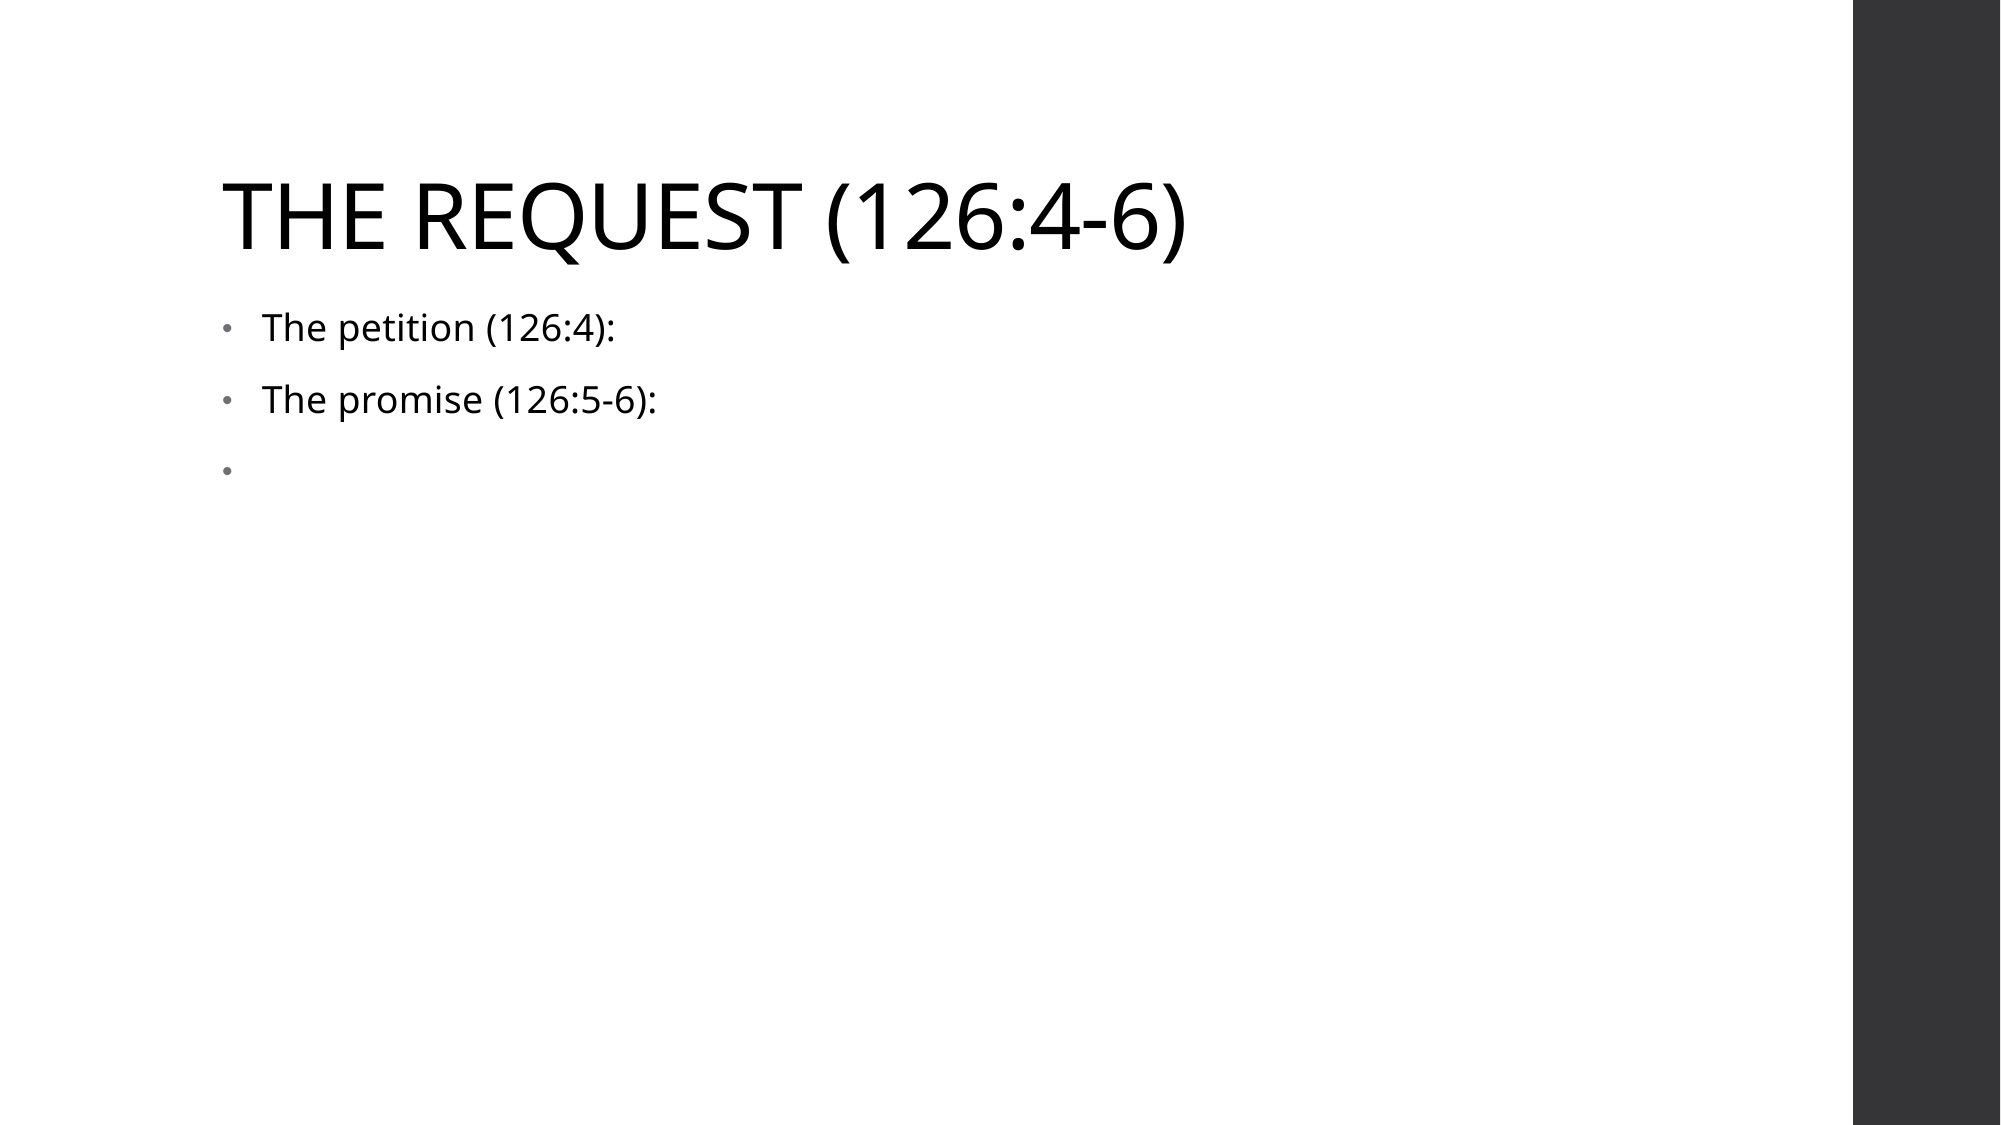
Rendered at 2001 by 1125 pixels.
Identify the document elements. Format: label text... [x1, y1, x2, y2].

title THE REQUEST (126:4-6) [206, 60, 1797, 278]
list The petition (126:4): The promise (126:5-6): [206, 299, 1617, 1014]
